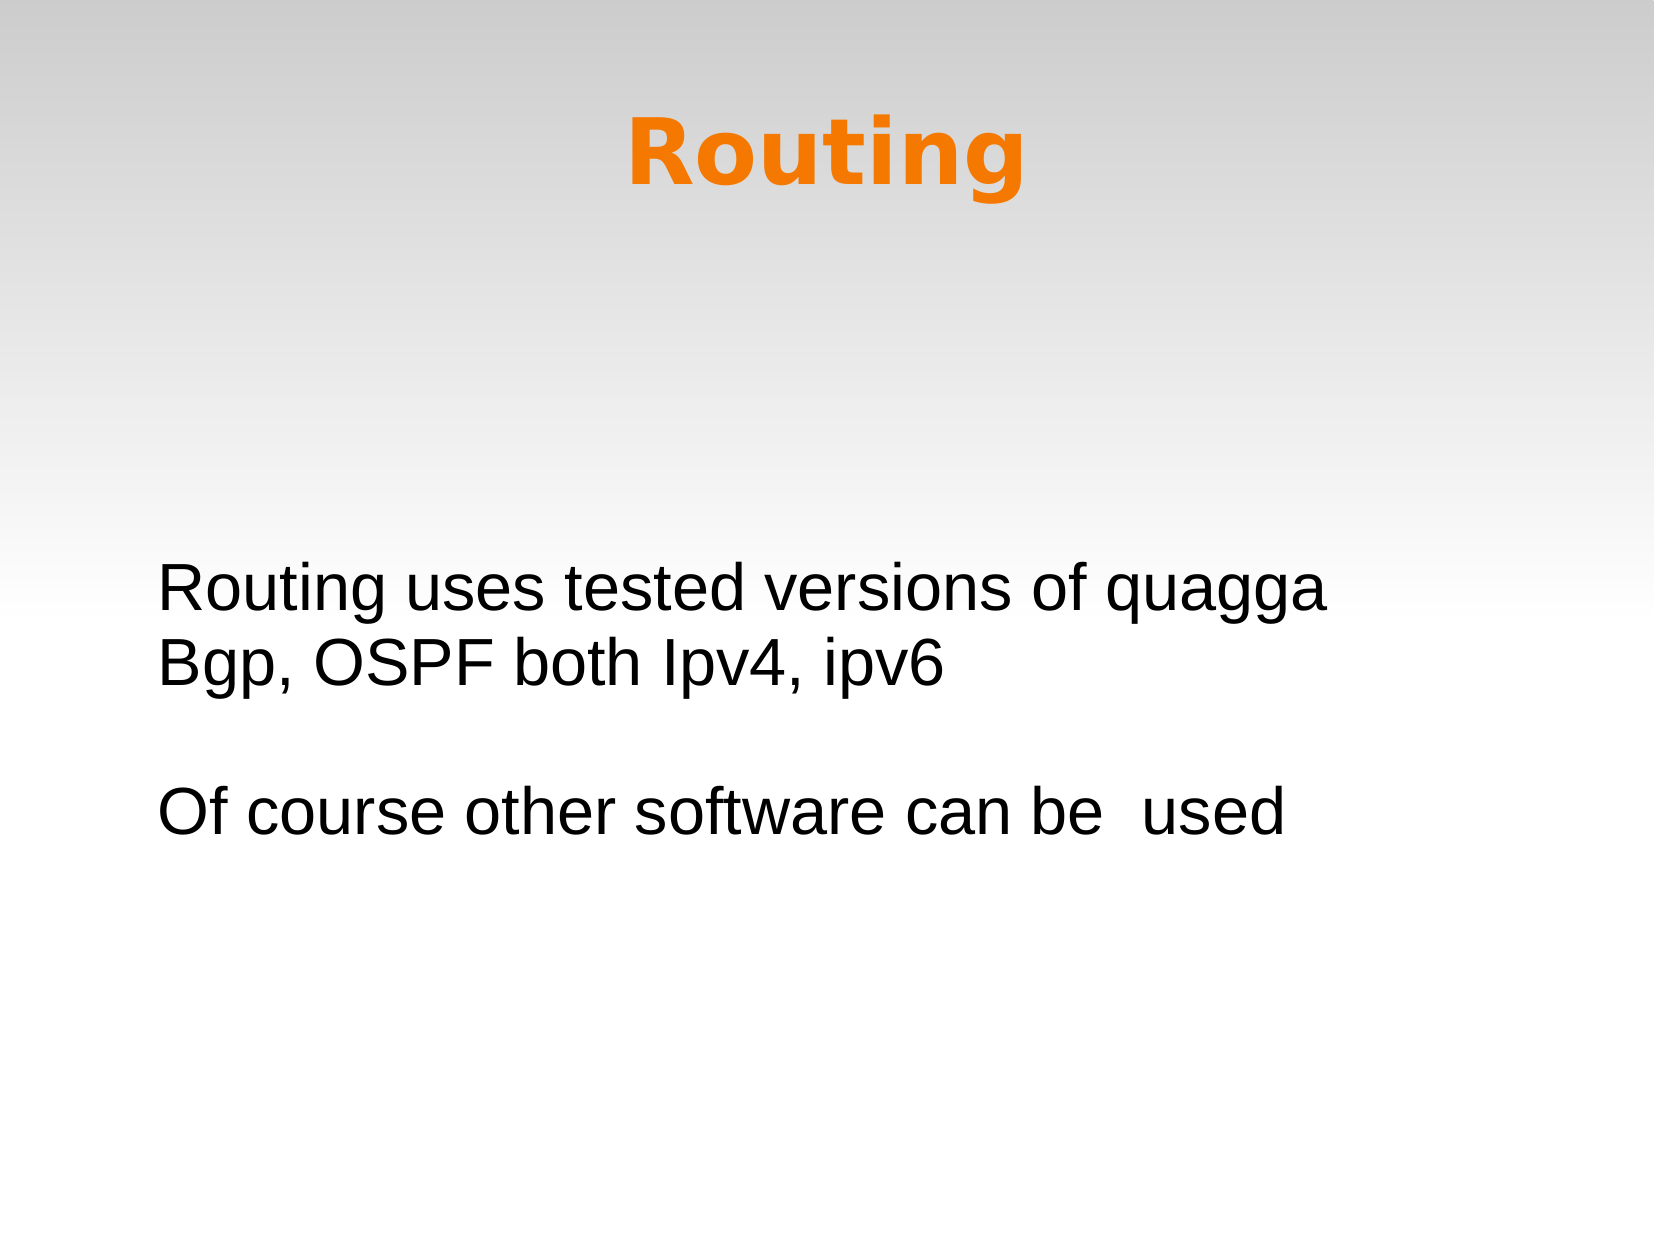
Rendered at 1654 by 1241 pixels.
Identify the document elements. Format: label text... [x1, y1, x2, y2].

subtitle Routing uses tested versions of quagga Bgp, OSPF both Ipv4, ipv6 Of course other software can be used [82, 290, 1571, 1109]
title Routing [82, 49, 1571, 257]
